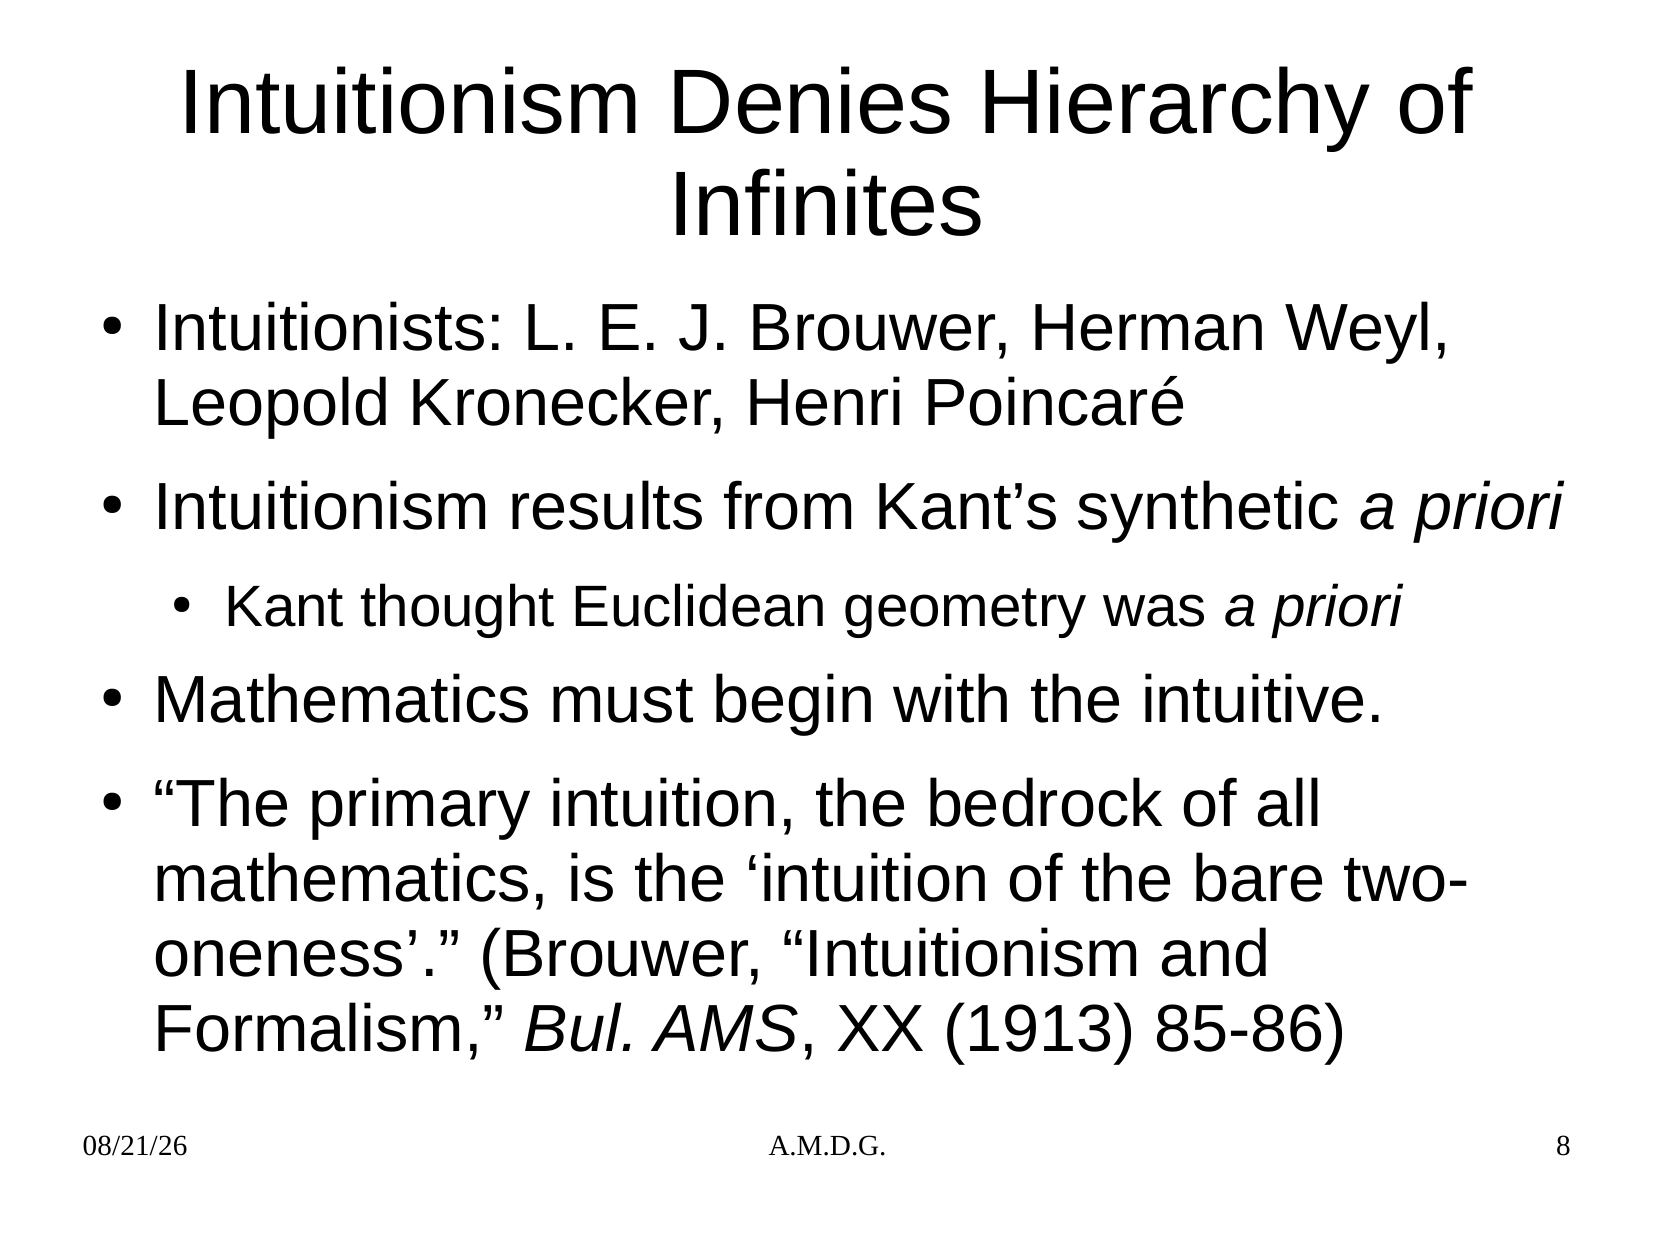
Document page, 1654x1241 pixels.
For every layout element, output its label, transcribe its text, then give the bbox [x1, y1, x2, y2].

list Intuitionists: L. E. J. Brouwer, Herman Weyl, Leopold Kronecker, Henri Poincaré Intuitionism results from Kant’s synthetic a priori Kant thought Euclidean geometry was a priori Mathematics must begin with the intuitive. “The primary intuition, the bedrock of all mathematics, is the ‘intuition of the bare two-oneness’.” (Brouwer, “Intuitionism and Formalism,” Bul. AMS, XX (1913) 85-86) [82, 290, 1571, 1109]
title Intuitionism Denies Hierarchy of Infinites [82, 49, 1571, 257]
